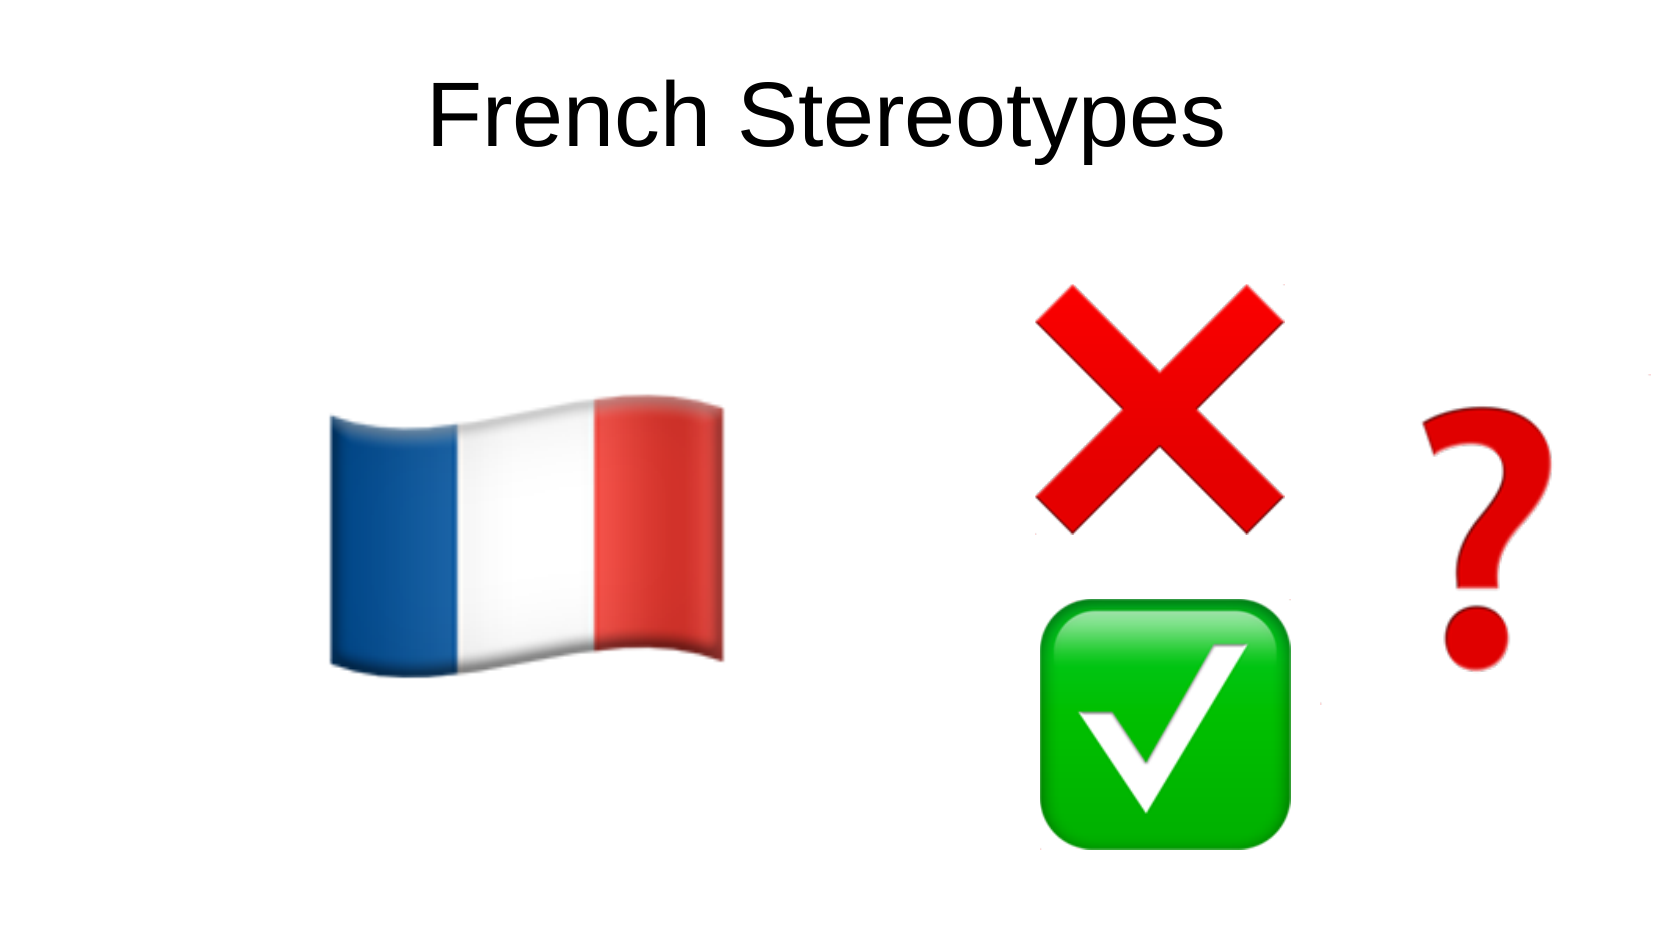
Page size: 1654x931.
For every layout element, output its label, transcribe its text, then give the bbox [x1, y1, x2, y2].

picture [1040, 599, 1291, 850]
title French Stereotypes [82, 37, 1571, 193]
picture [305, 314, 751, 760]
picture [1035, 284, 1285, 535]
picture [1320, 374, 1651, 706]
